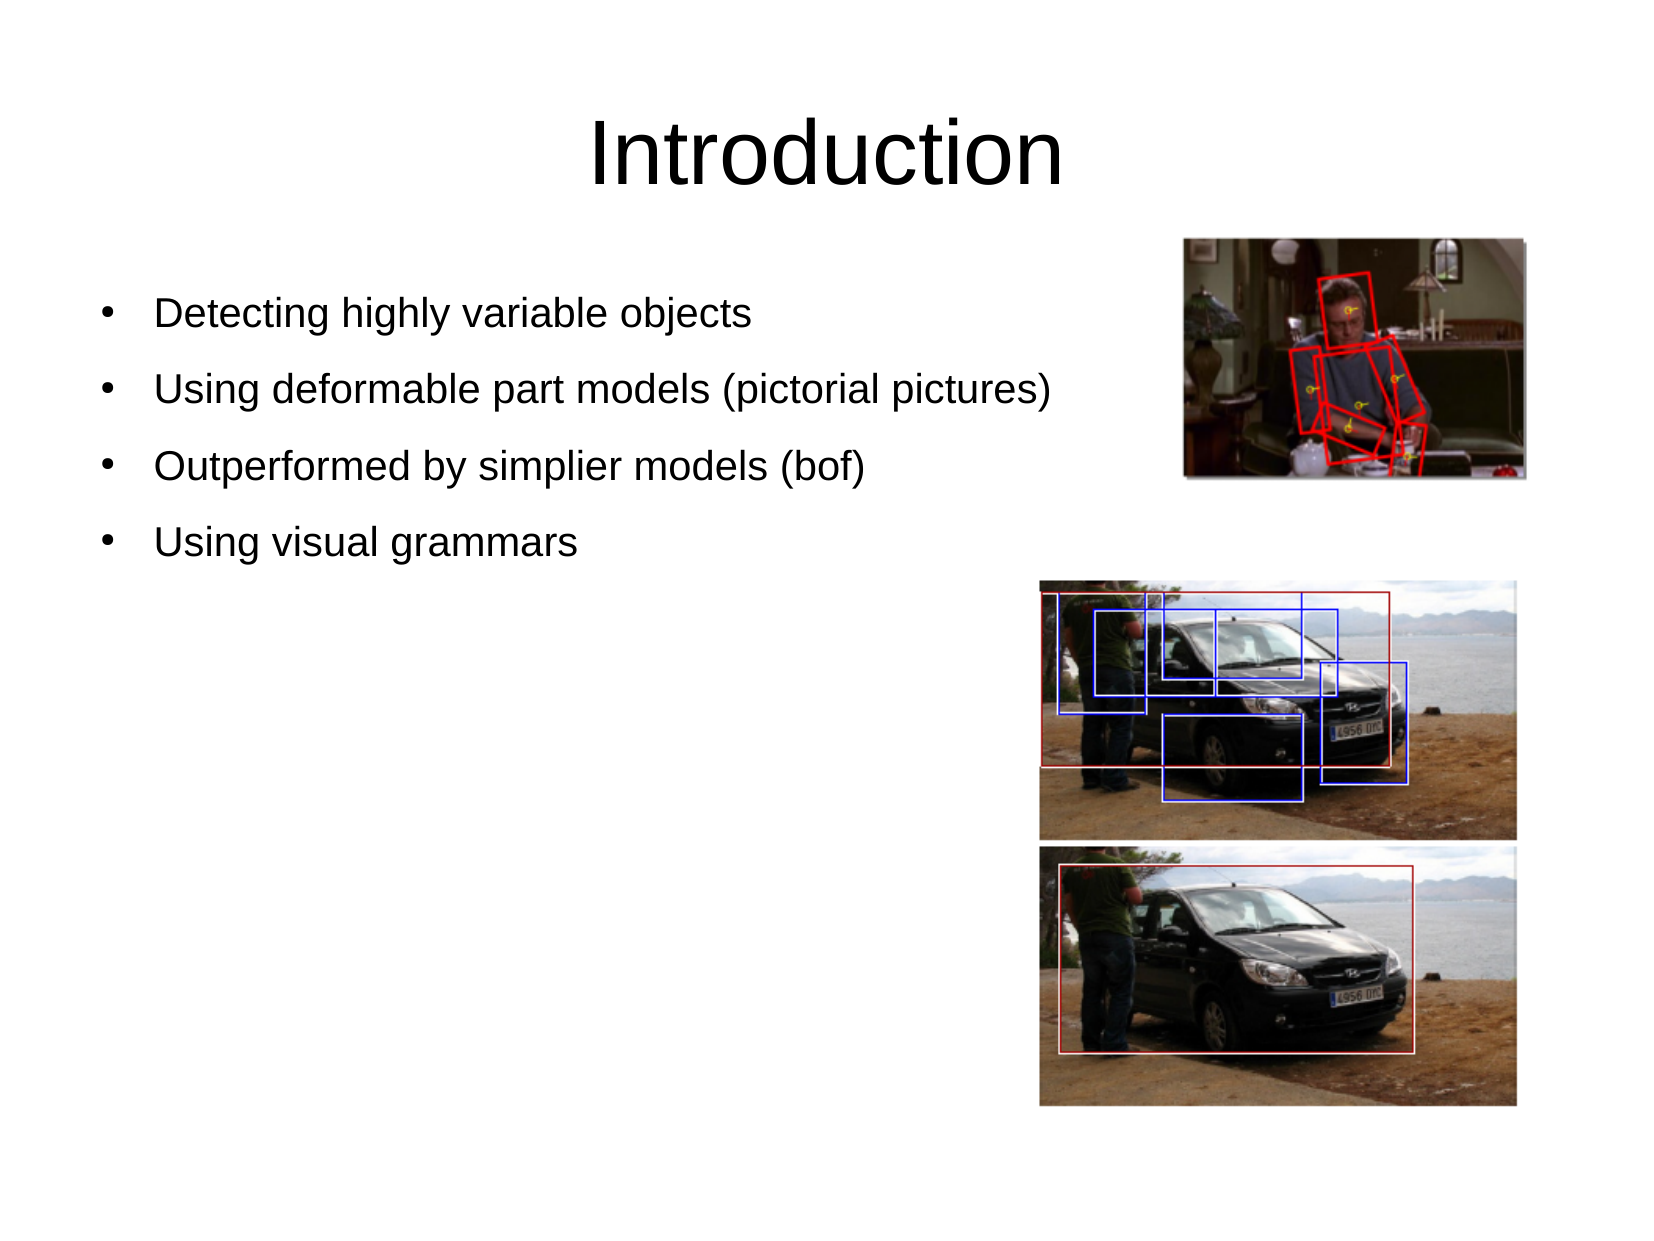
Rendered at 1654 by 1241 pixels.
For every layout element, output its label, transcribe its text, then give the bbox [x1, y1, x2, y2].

picture [1021, 562, 1536, 1123]
picture [1181, 236, 1530, 482]
title Introduction [82, 49, 1571, 257]
list Detecting highly variable objects Using deformable part models (pictorial pictures) Outperformed by simplier models (bof) Using visual grammars [82, 290, 1571, 1109]
